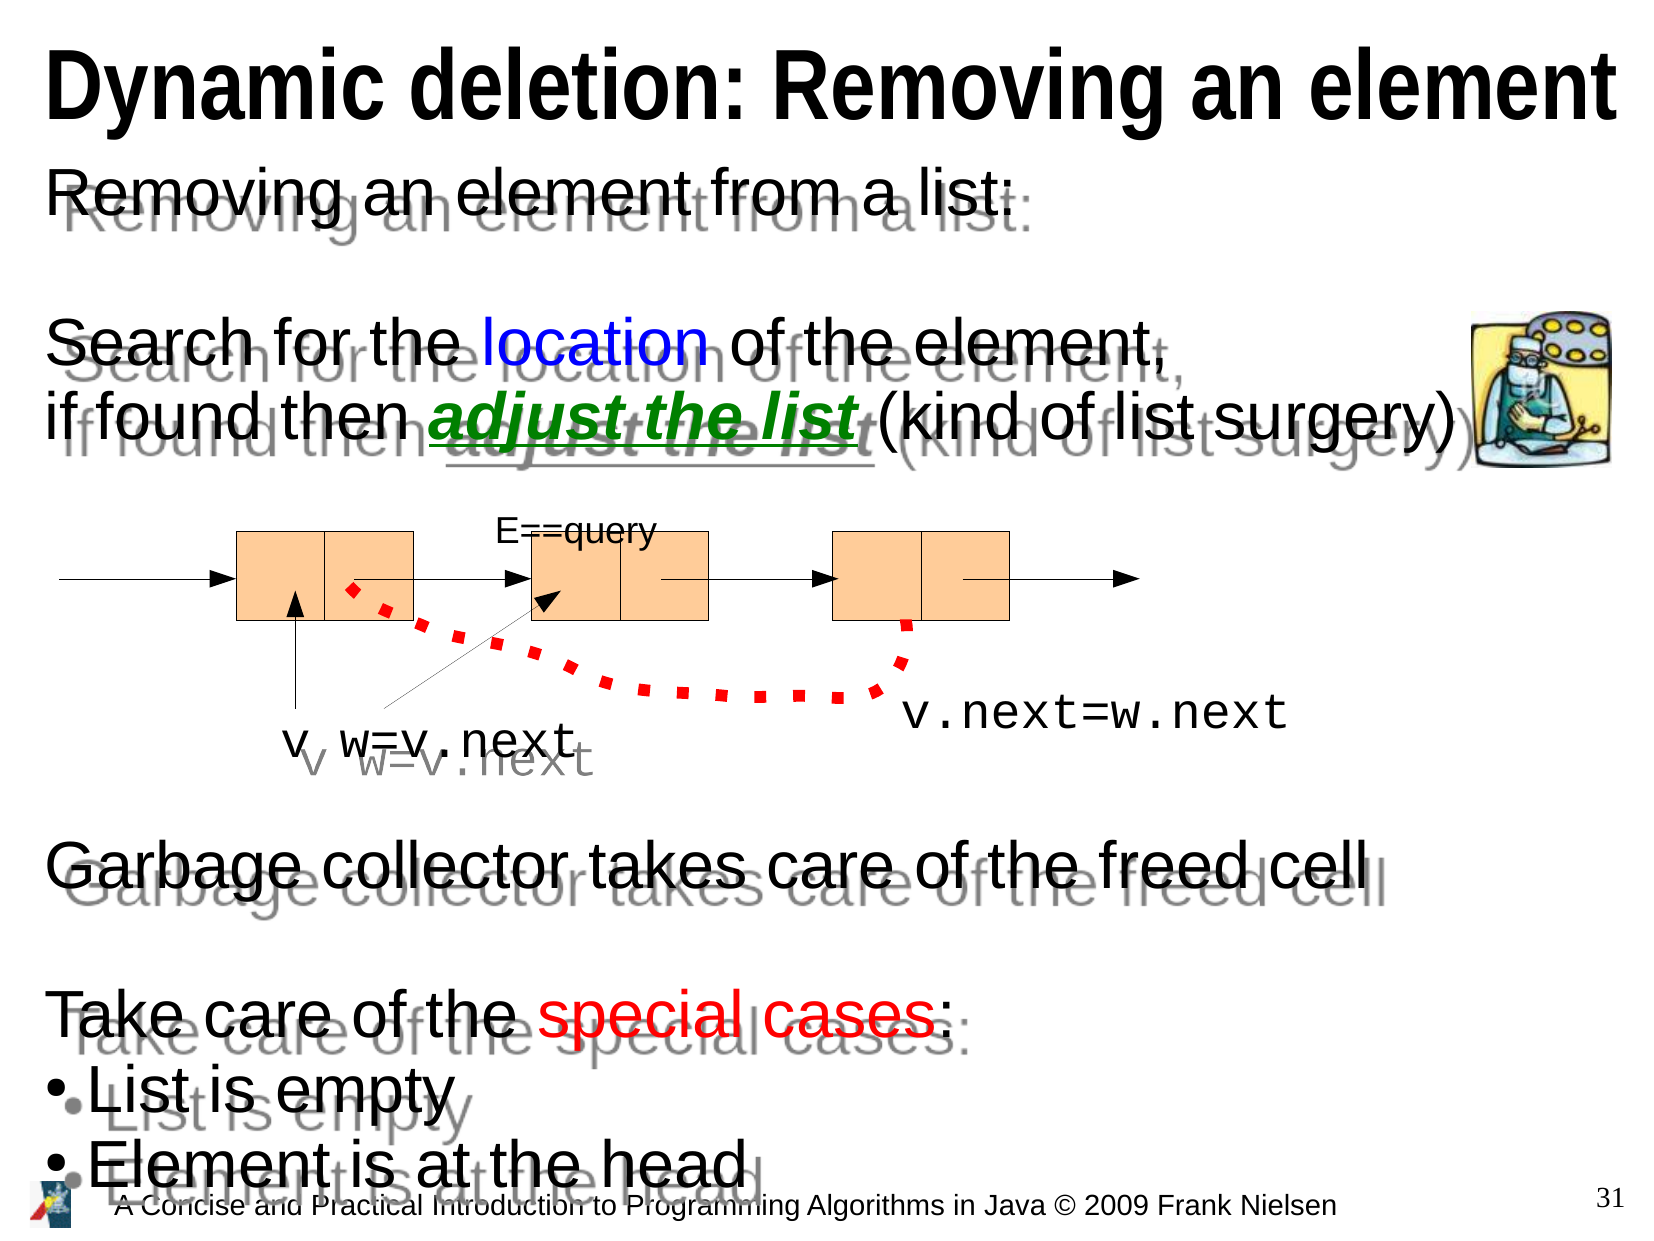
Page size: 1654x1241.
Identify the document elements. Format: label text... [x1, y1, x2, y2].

text_box Removing an element from a list: Search for the location of the element, if found then adjust the list (kind of list surgery) Garbage collector takes care of the freed cell Take care of the special cases: List is empty Element is at the head [29, 147, 1474, 1241]
text_box w=v.next [324, 708, 595, 778]
text_box v [265, 708, 324, 778]
text_box E==query [479, 501, 672, 559]
text_box [531, 559, 620, 621]
text_box v.next=w.next [885, 679, 1306, 748]
text_box Dynamic deletion: Removing an element [29, 18, 1634, 148]
text_box [325, 531, 414, 621]
text_box [621, 531, 709, 621]
text_box [832, 531, 921, 621]
text_box [922, 531, 1010, 621]
picture [1474, 311, 1612, 468]
text_box [236, 531, 324, 621]
